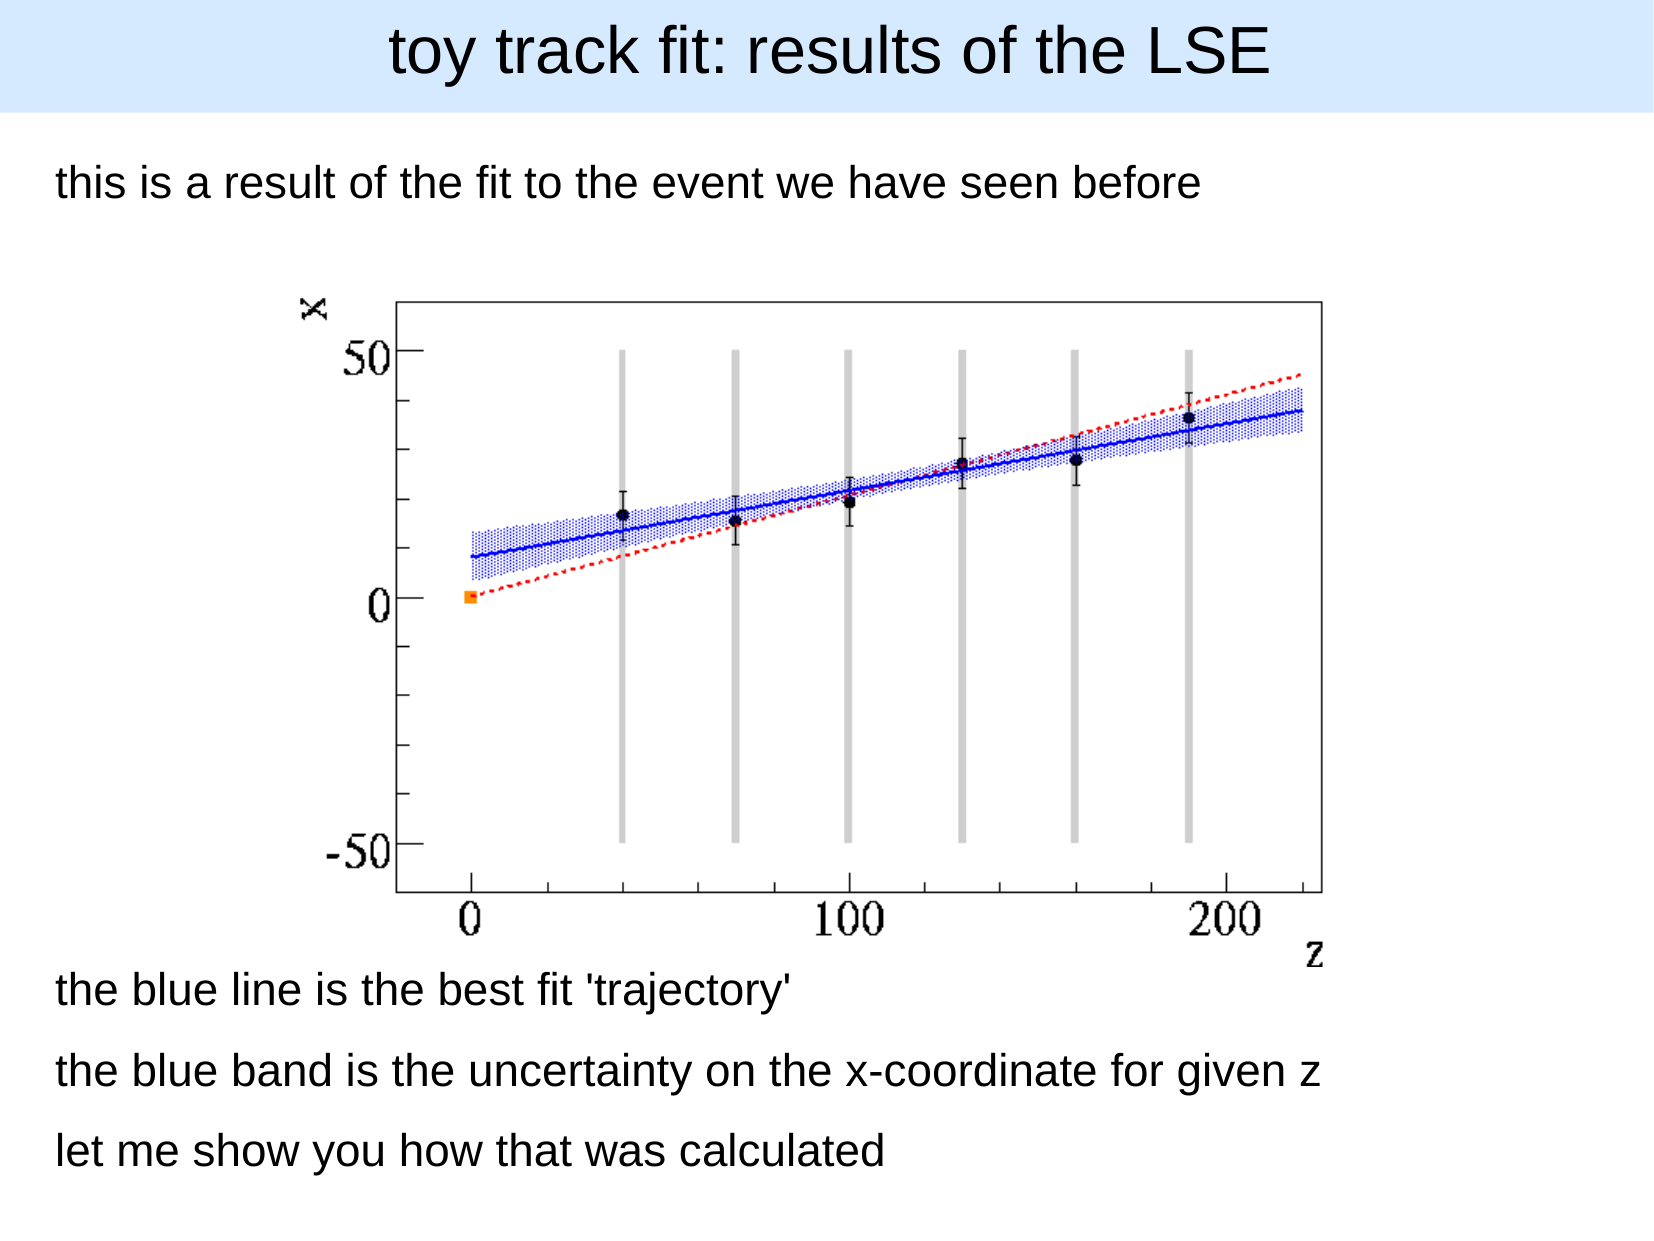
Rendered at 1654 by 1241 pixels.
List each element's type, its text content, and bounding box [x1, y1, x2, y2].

list this is a result of the fit to the event we have seen before [37, 156, 1613, 263]
title toy track fit: results of the LSE [86, 0, 1576, 100]
picture [288, 228, 1376, 963]
list the blue line is the best fit 'trajectory' the blue band is the uncertainty on the x-coordinate for given z let me show you how that was calculated [37, 963, 1613, 1227]
